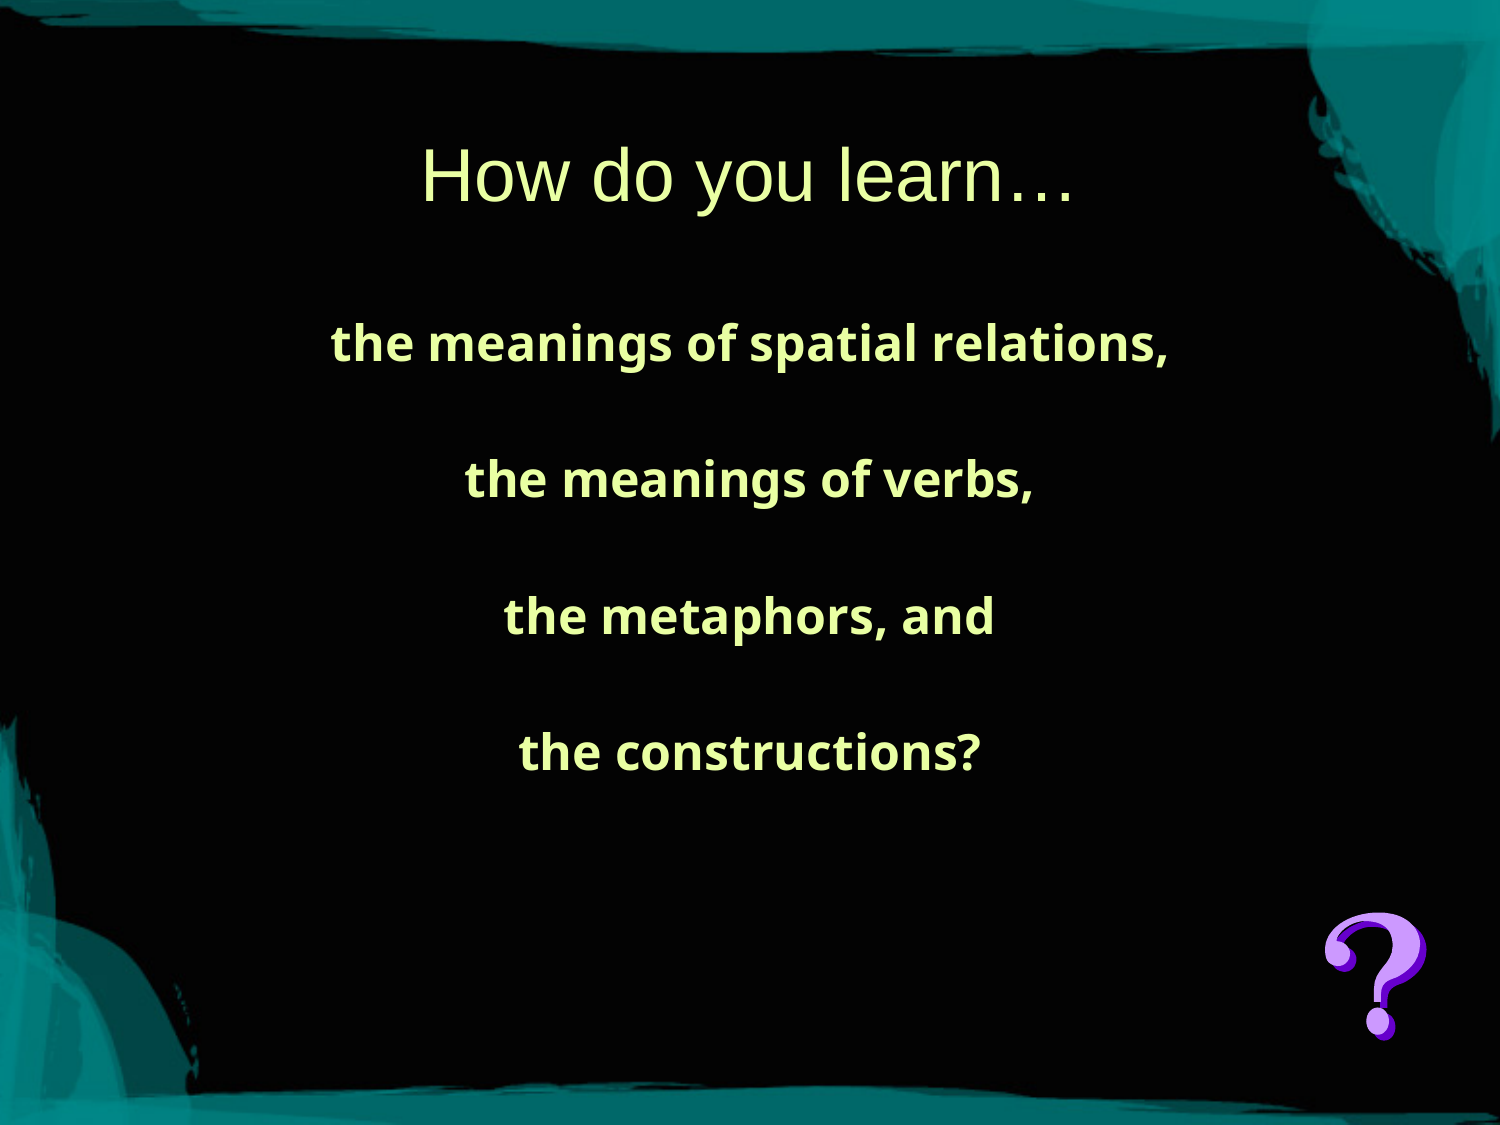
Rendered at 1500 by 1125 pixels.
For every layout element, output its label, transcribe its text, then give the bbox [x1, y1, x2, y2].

picture [0, 0, 1500, 1125]
title How do you learn… [112, 87, 1388, 263]
list the meanings of spatial relations, the meanings of verbs, the metaphors, and the constructions? [112, 299, 1388, 1000]
